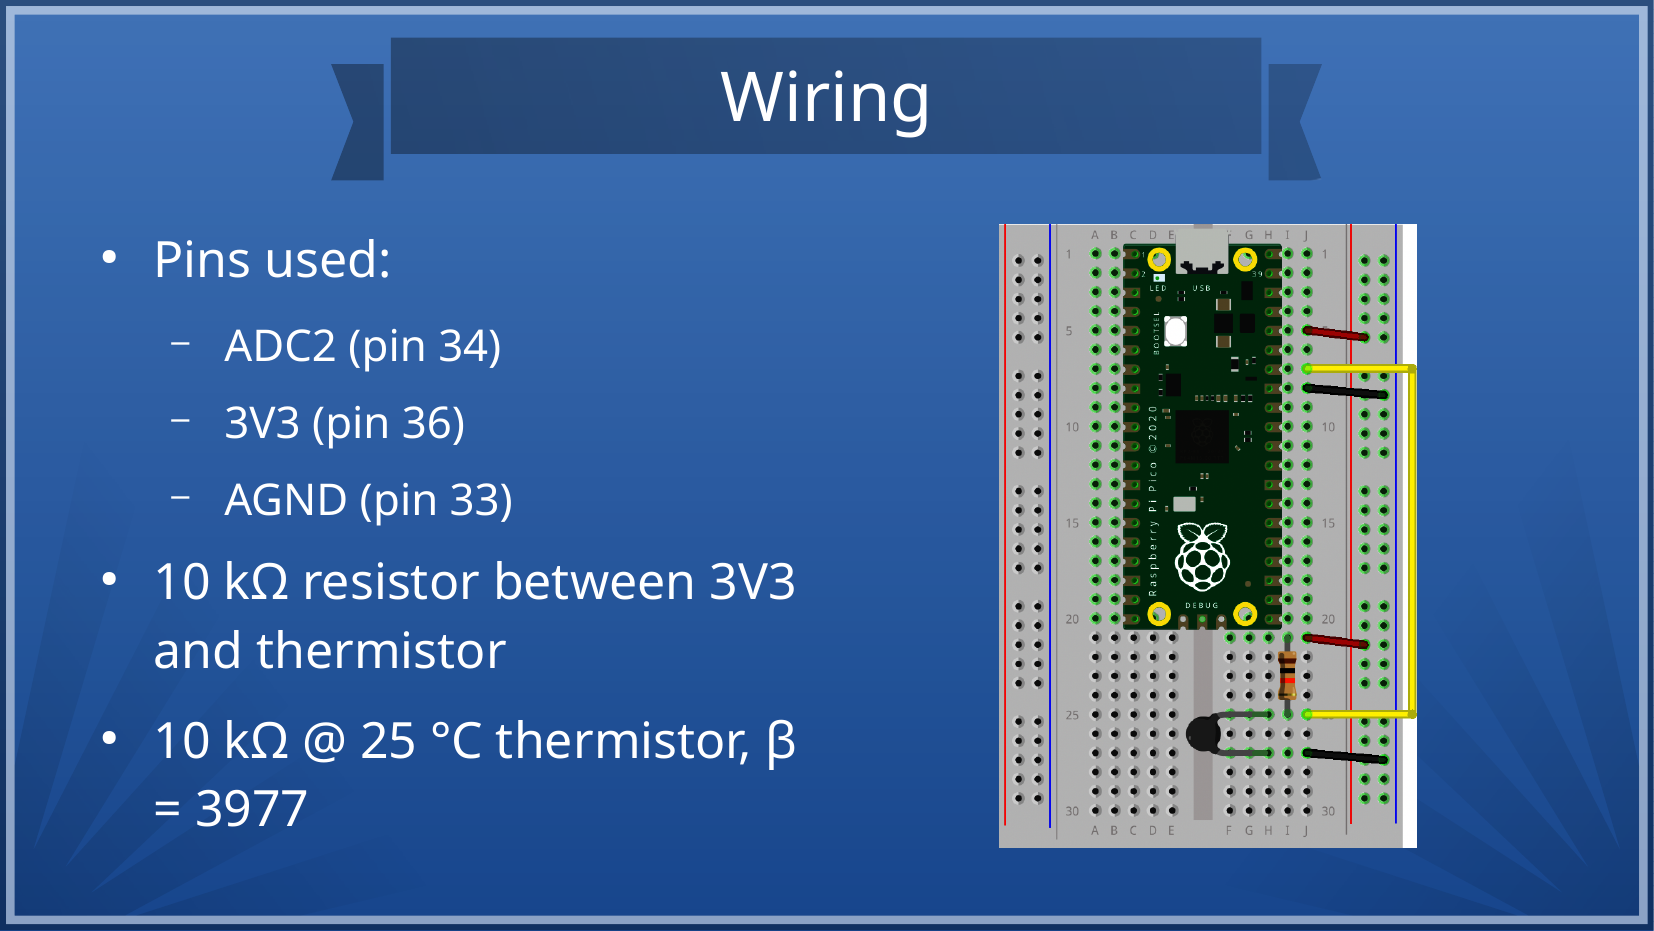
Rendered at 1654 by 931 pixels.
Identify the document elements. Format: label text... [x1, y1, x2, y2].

list Pins used: ADC2 (pin 34) 3V3 (pin 36) AGND (pin 33) 10 kΩ resistor between 3V3 and thermistor 10 kΩ @ 25 °C thermistor, β = 3977 [82, 224, 809, 848]
picture [999, 224, 1417, 848]
title Wiring [389, 35, 1264, 154]
